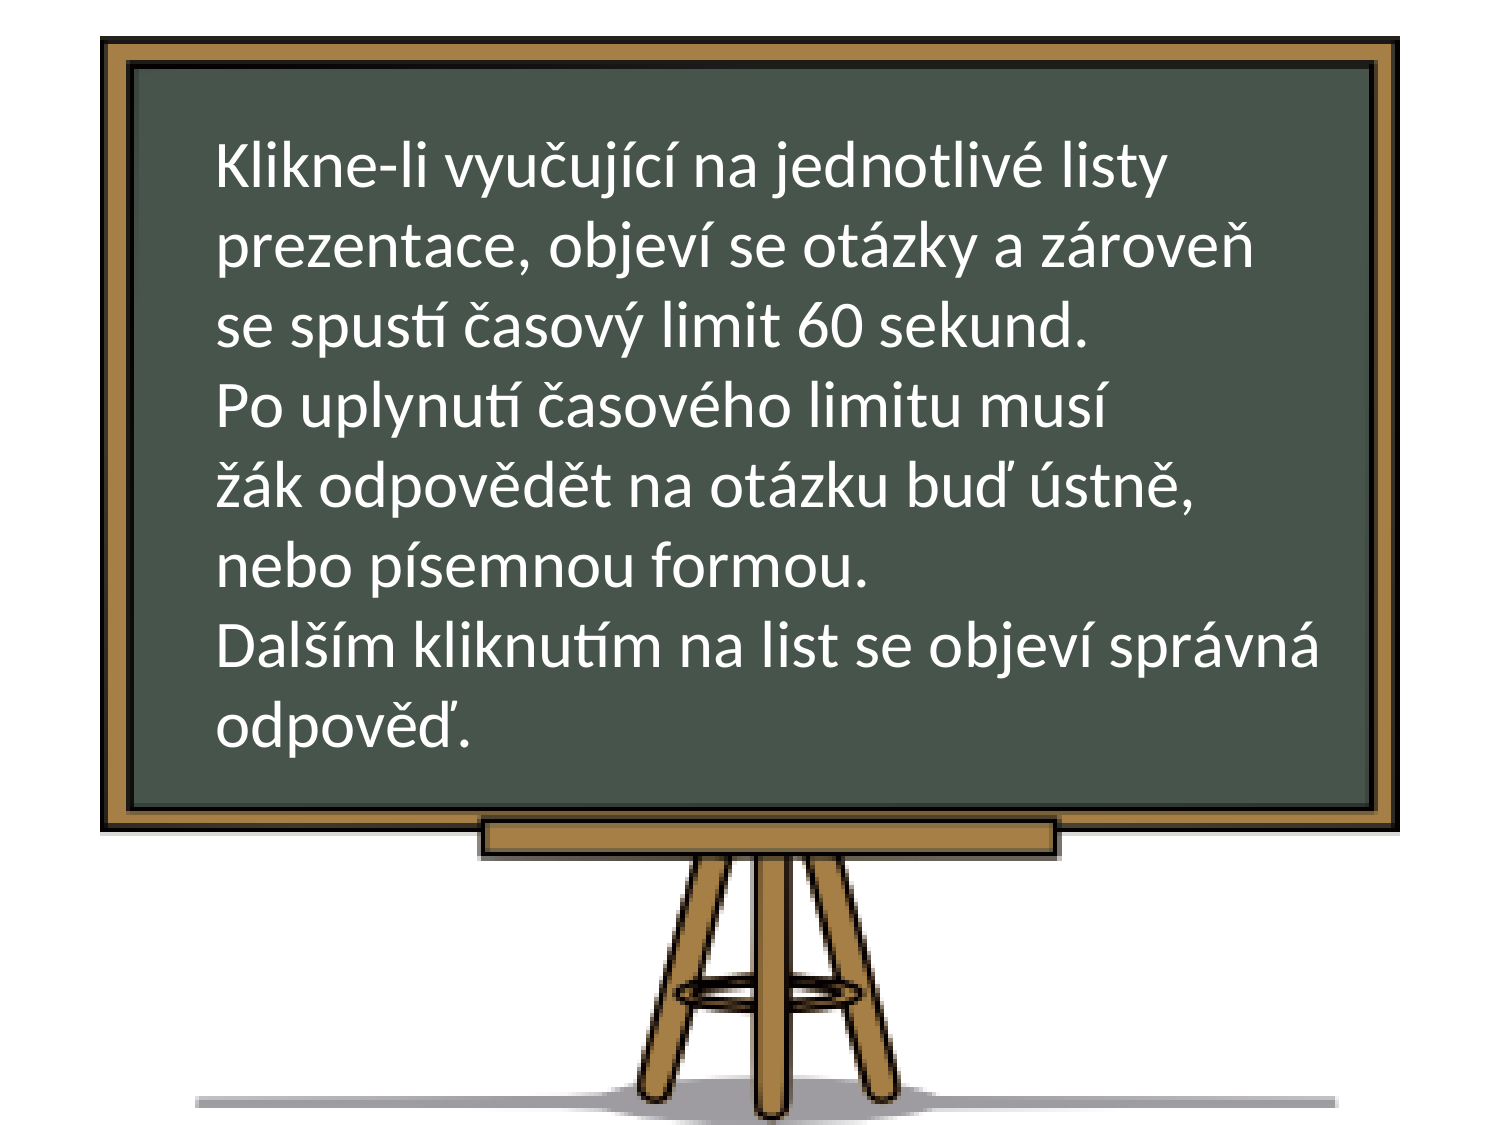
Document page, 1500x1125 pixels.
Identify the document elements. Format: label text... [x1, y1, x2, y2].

picture [100, 36, 1400, 1125]
text_box Klikne-li vyučující na jednotlivé listy prezentace, objeví se otázky a zároveň se spustí časový limit 60 sekund. Po uplynutí časového limitu musí žák odpovědět na otázku buď ústně, nebo písemnou formou. Dalším kliknutím na list se objeví správná odpověď. [200, 113, 1338, 769]
